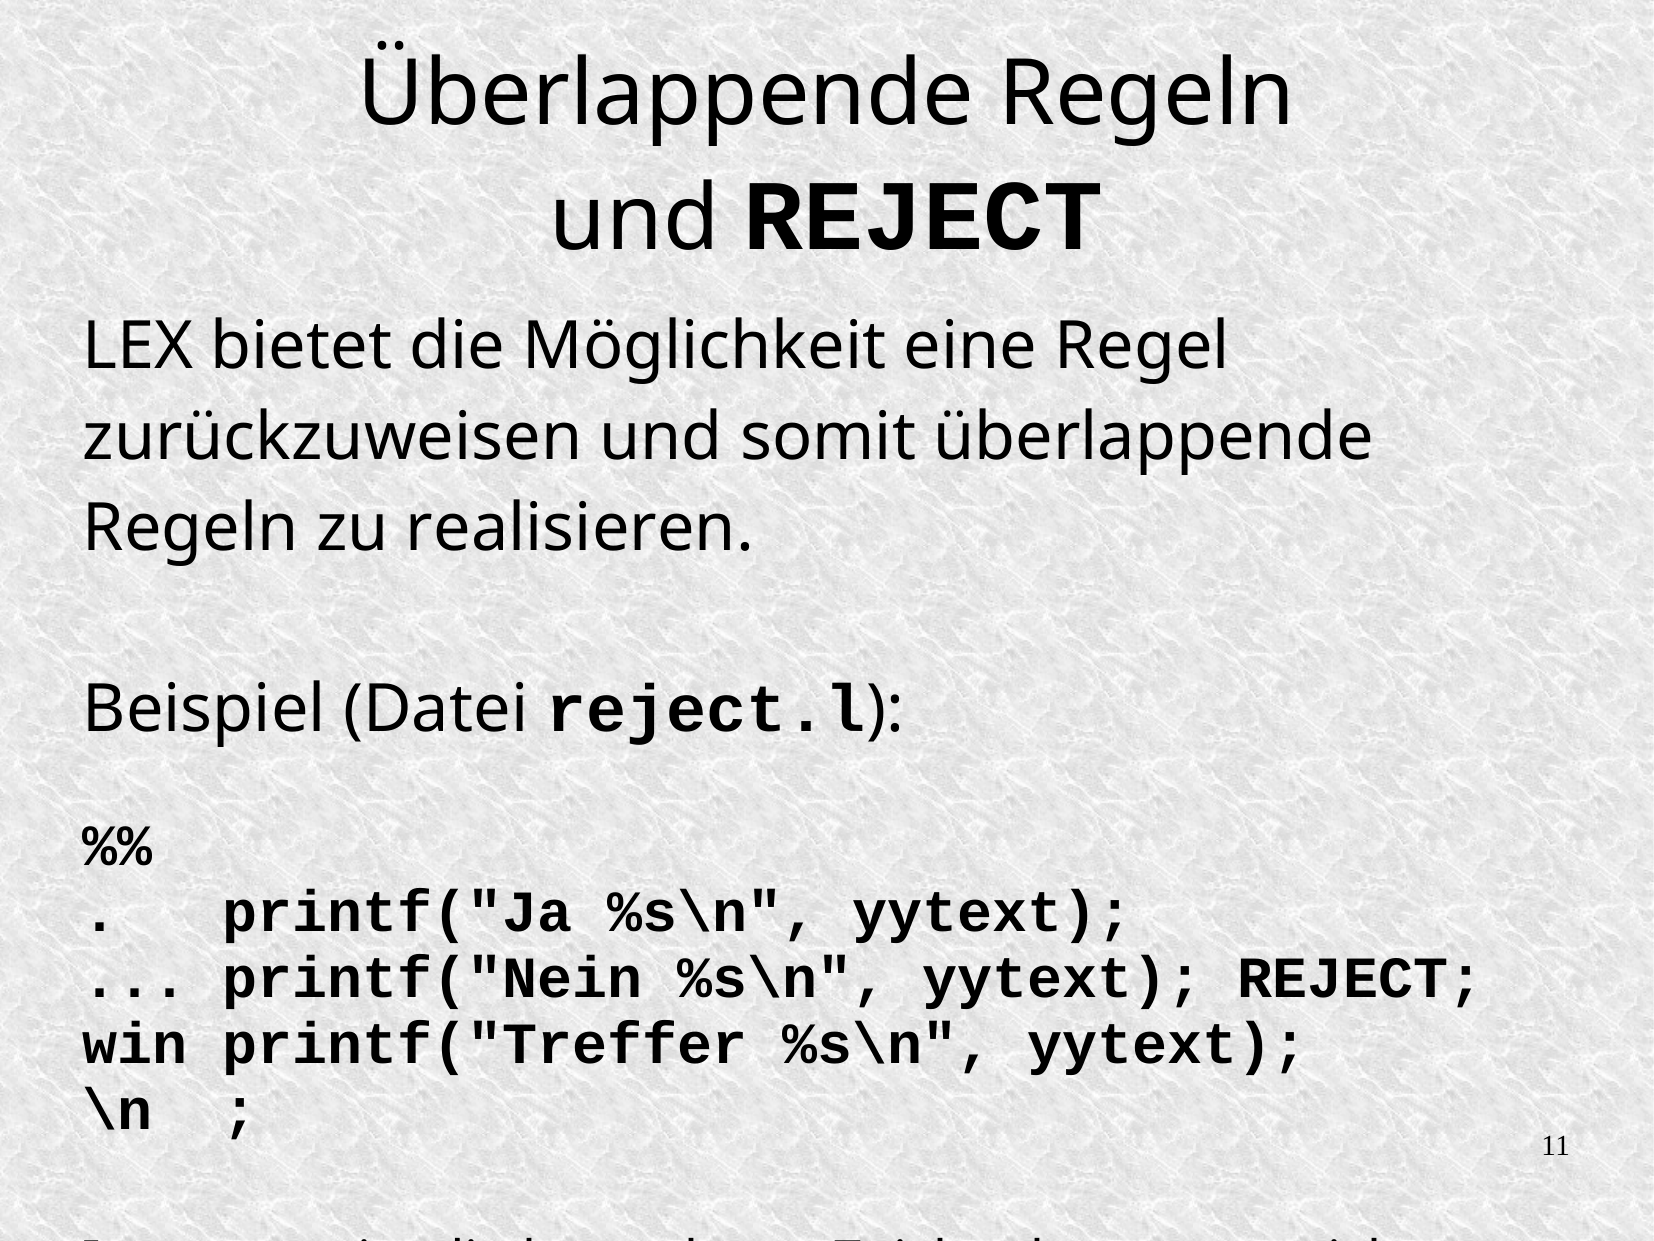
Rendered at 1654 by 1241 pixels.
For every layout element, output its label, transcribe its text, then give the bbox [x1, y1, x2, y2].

picture [0, 0, 1654, 1241]
subtitle LEX bietet die Möglichkeit eine Regel zurückzuweisen und somit überlappende Regeln zu realisieren. Beispiel (Datei reject.l): %% . printf("Ja %s\n", yytext); ... printf("Nein %s\n", yytext); REJECT; win printf("Treffer %s\n", yytext); \n ; In yytext ist die betrachtete Zeichenkette gespeichert. [82, 297, 1571, 1159]
title Überlappende Regeln und REJECT [82, 42, 1571, 264]
